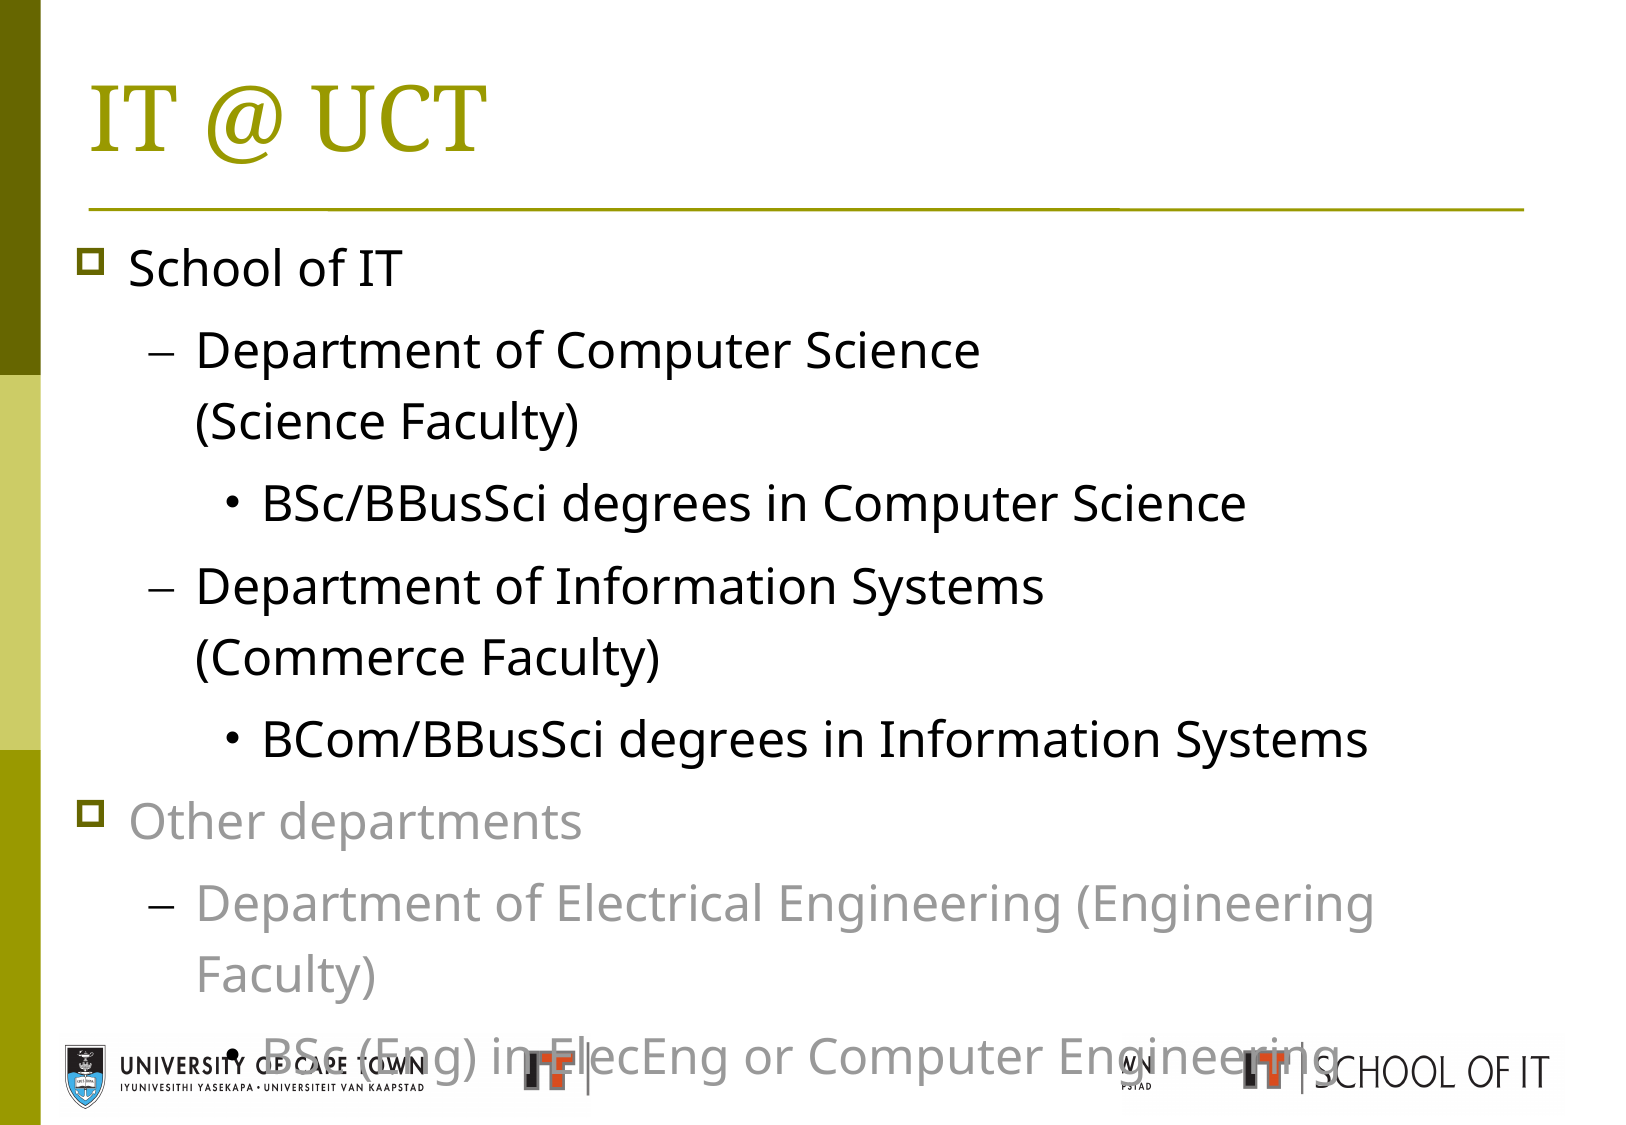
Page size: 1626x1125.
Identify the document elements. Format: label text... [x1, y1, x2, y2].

title IT @ UCT [73, 11, 1536, 178]
list School of IT Department of Computer Science (Science Faculty)‏ BSc/BBusSci degrees in Computer Science Department of Information Systems (Commerce Faculty)‏ BCom/BBusSci degrees in Information Systems Other departments Department of Electrical Engineering (Engineering Faculty)‏ BSc (Eng) in ElecEng or Computer Engineering [73, 233, 1536, 1003]
